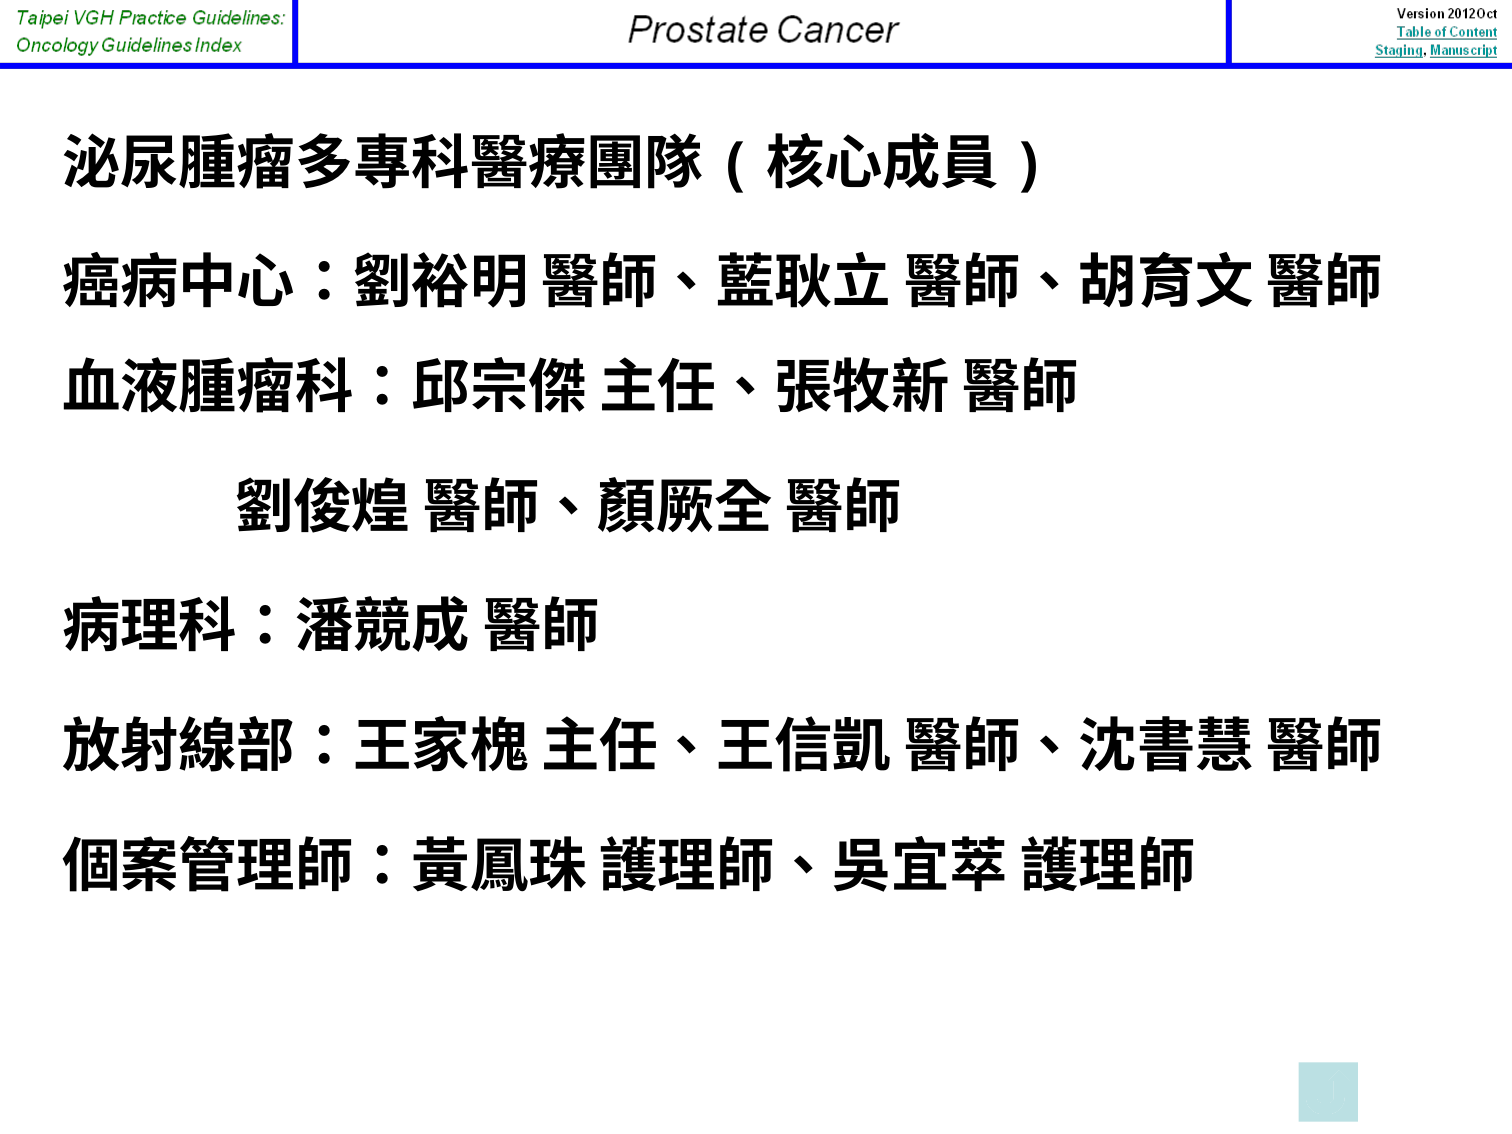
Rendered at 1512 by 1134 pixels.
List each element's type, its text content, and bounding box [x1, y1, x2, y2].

subtitle 泌尿腫瘤多專科醫療團隊(核心成員) 癌病中心：劉裕明 醫師、藍耿立 醫師、胡育文 醫師 血液腫瘤科：邱宗傑 主任、張牧新 醫師 劉俊煌 醫師、顏厥全 醫師 病理科：潘競成 醫師 放射線部：王家槐 主任、王信凱 醫師、沈書慧 醫師 個案管理師：黃鳳珠 護理師、吳宜萃 護理師 [47, 82, 1477, 956]
